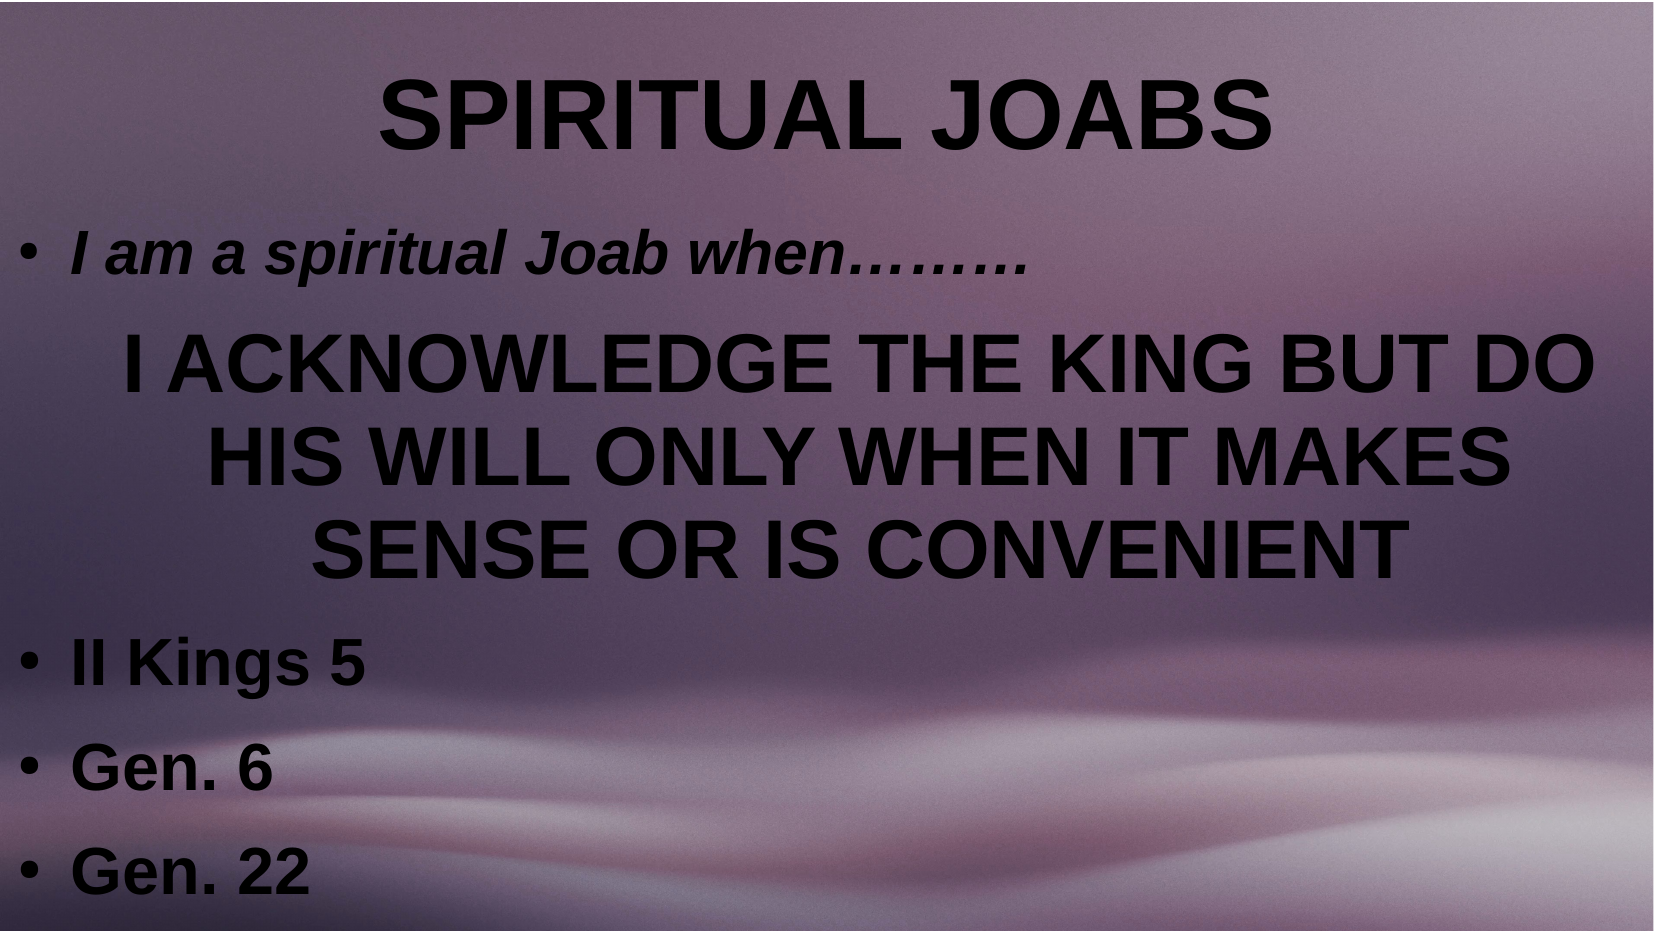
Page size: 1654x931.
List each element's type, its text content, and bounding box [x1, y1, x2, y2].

title SPIRITUAL JOABS [82, 37, 1571, 193]
list I am a spiritual Joab when……… I ACKNOWLEDGE THE KING BUT DO HIS WILL ONLY WHEN IT MAKES SENSE OR IS CONVENIENT II Kings 5 Gen. 6 Gen. 22 [0, 217, 1651, 931]
picture [0, 2, 1654, 931]
